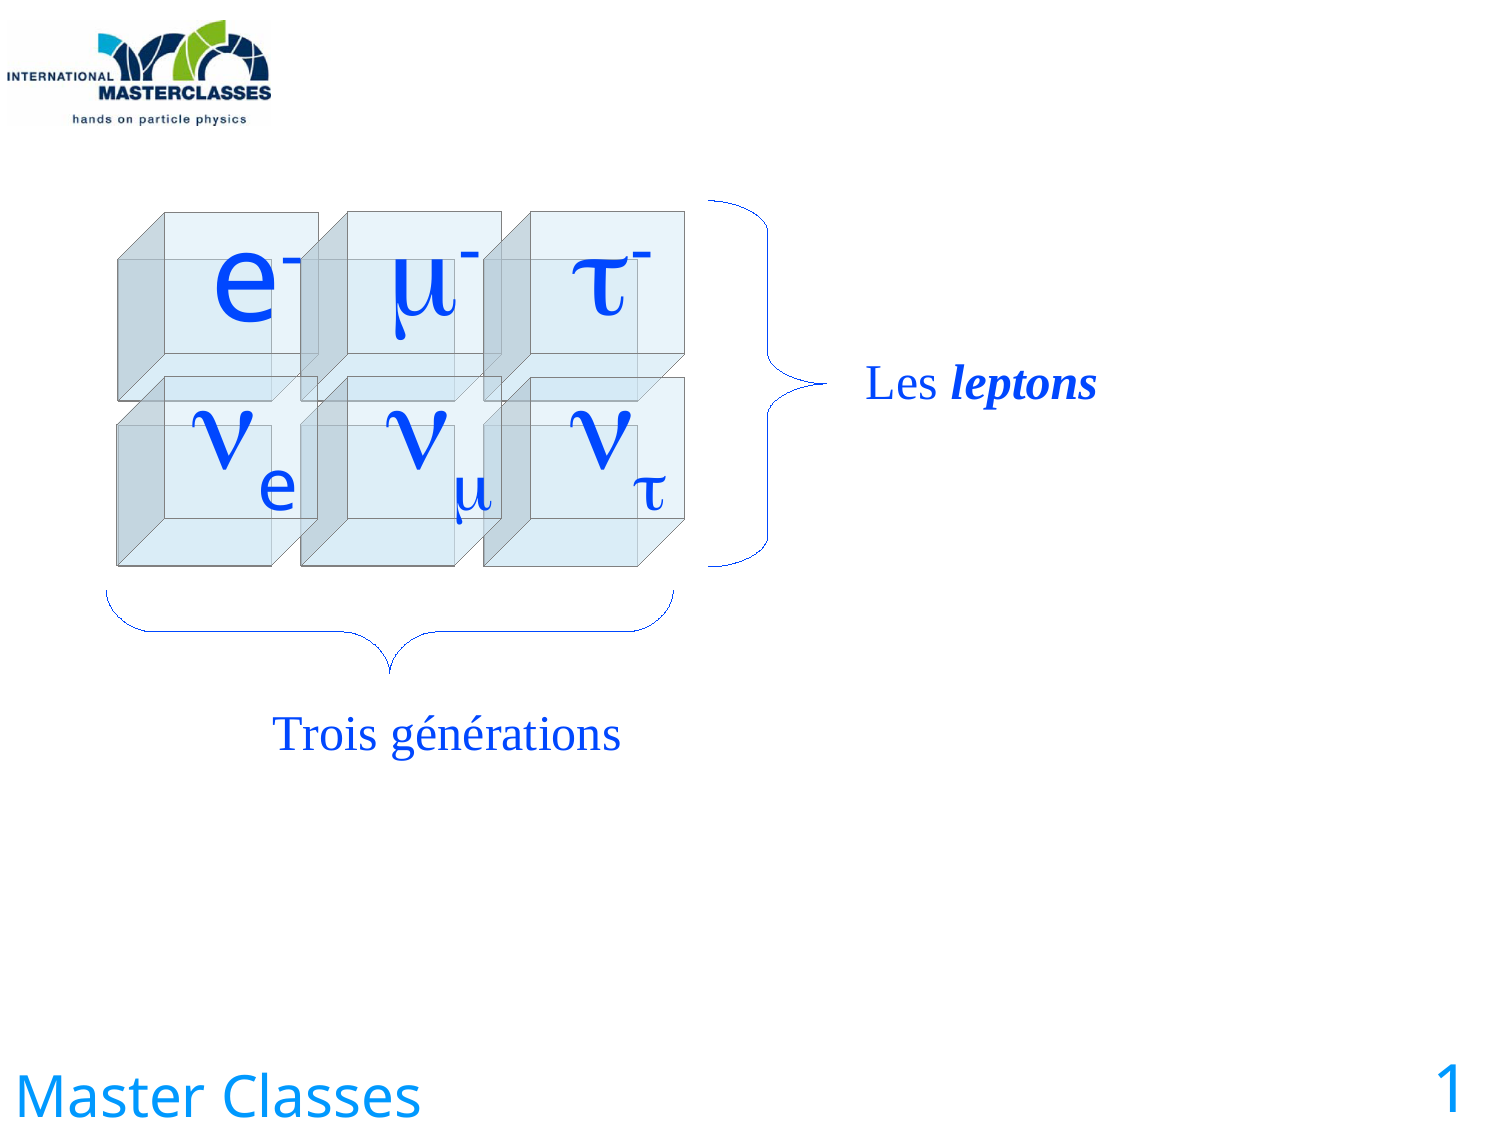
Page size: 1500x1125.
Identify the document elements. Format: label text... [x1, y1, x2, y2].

text_box [671, 211, 685, 353]
picture [2, 10, 280, 130]
text_box e- [195, 189, 308, 354]
text_box [116, 212, 272, 567]
text_box Les leptons [838, 342, 1205, 418]
text_box [300, 211, 455, 567]
text_box τ- [561, 183, 671, 336]
text_box ντ [555, 336, 682, 533]
text_box νμ [372, 336, 509, 533]
text_box [483, 377, 555, 567]
text_box μ- [372, 183, 500, 336]
text_box νe [177, 336, 306, 533]
text_box Trois générations [257, 692, 637, 768]
text_box [500, 211, 561, 376]
